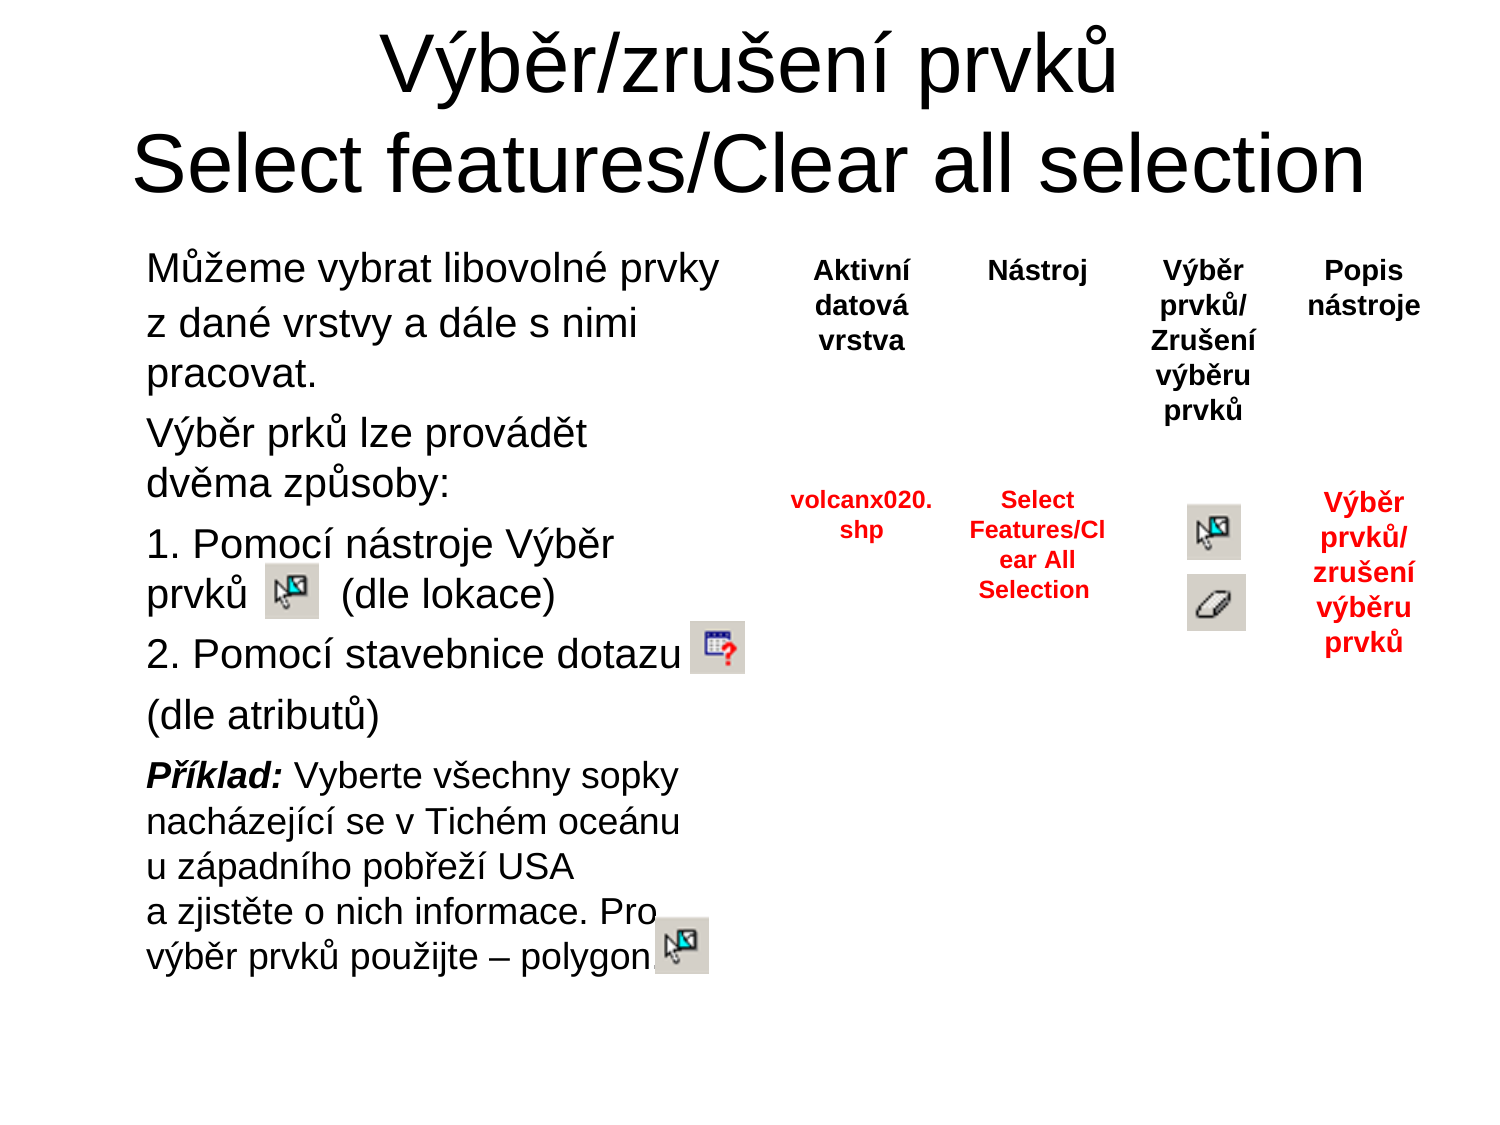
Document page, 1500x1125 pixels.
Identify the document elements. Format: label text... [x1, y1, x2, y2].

table_header Aktivní datová vrstva [774, 243, 950, 476]
table_cell [1126, 476, 1281, 666]
list Můžeme vybrat libovolné prvky z dané vrstvy a dále s nimi pracovat. Výběr prků lze provádět dvěma způsoby: 1. Pomocí nástroje Výběr prvků (dle lokace) 2. Pomocí stavebnice dotazu (dle atributů) Příklad: Vyberte všechny sopky nacházející se v Tichém oceánu u západního pobřeží USA a zjistěte o nich informace. Pro výběr prvků použijte ‒ polygon. [75, 208, 739, 1125]
table_header Popis nástroje [1281, 243, 1447, 476]
table_cell volcanx020.shp [774, 476, 950, 666]
title Výběr/zrušení prvků Select features/Clear all selection [75, 1, 1426, 217]
table_cell Select Features/Clear All Selection [950, 476, 1126, 666]
picture [690, 621, 745, 674]
table_header Výběr prvků/ Zrušení výběru prvků [1126, 243, 1281, 476]
table_cell Výběr prvků/ zrušení výběru prvků [1281, 476, 1447, 666]
picture [265, 562, 319, 619]
picture [1187, 503, 1241, 560]
table_header Nástroj [950, 243, 1126, 476]
picture [655, 916, 709, 974]
picture [1187, 574, 1246, 631]
